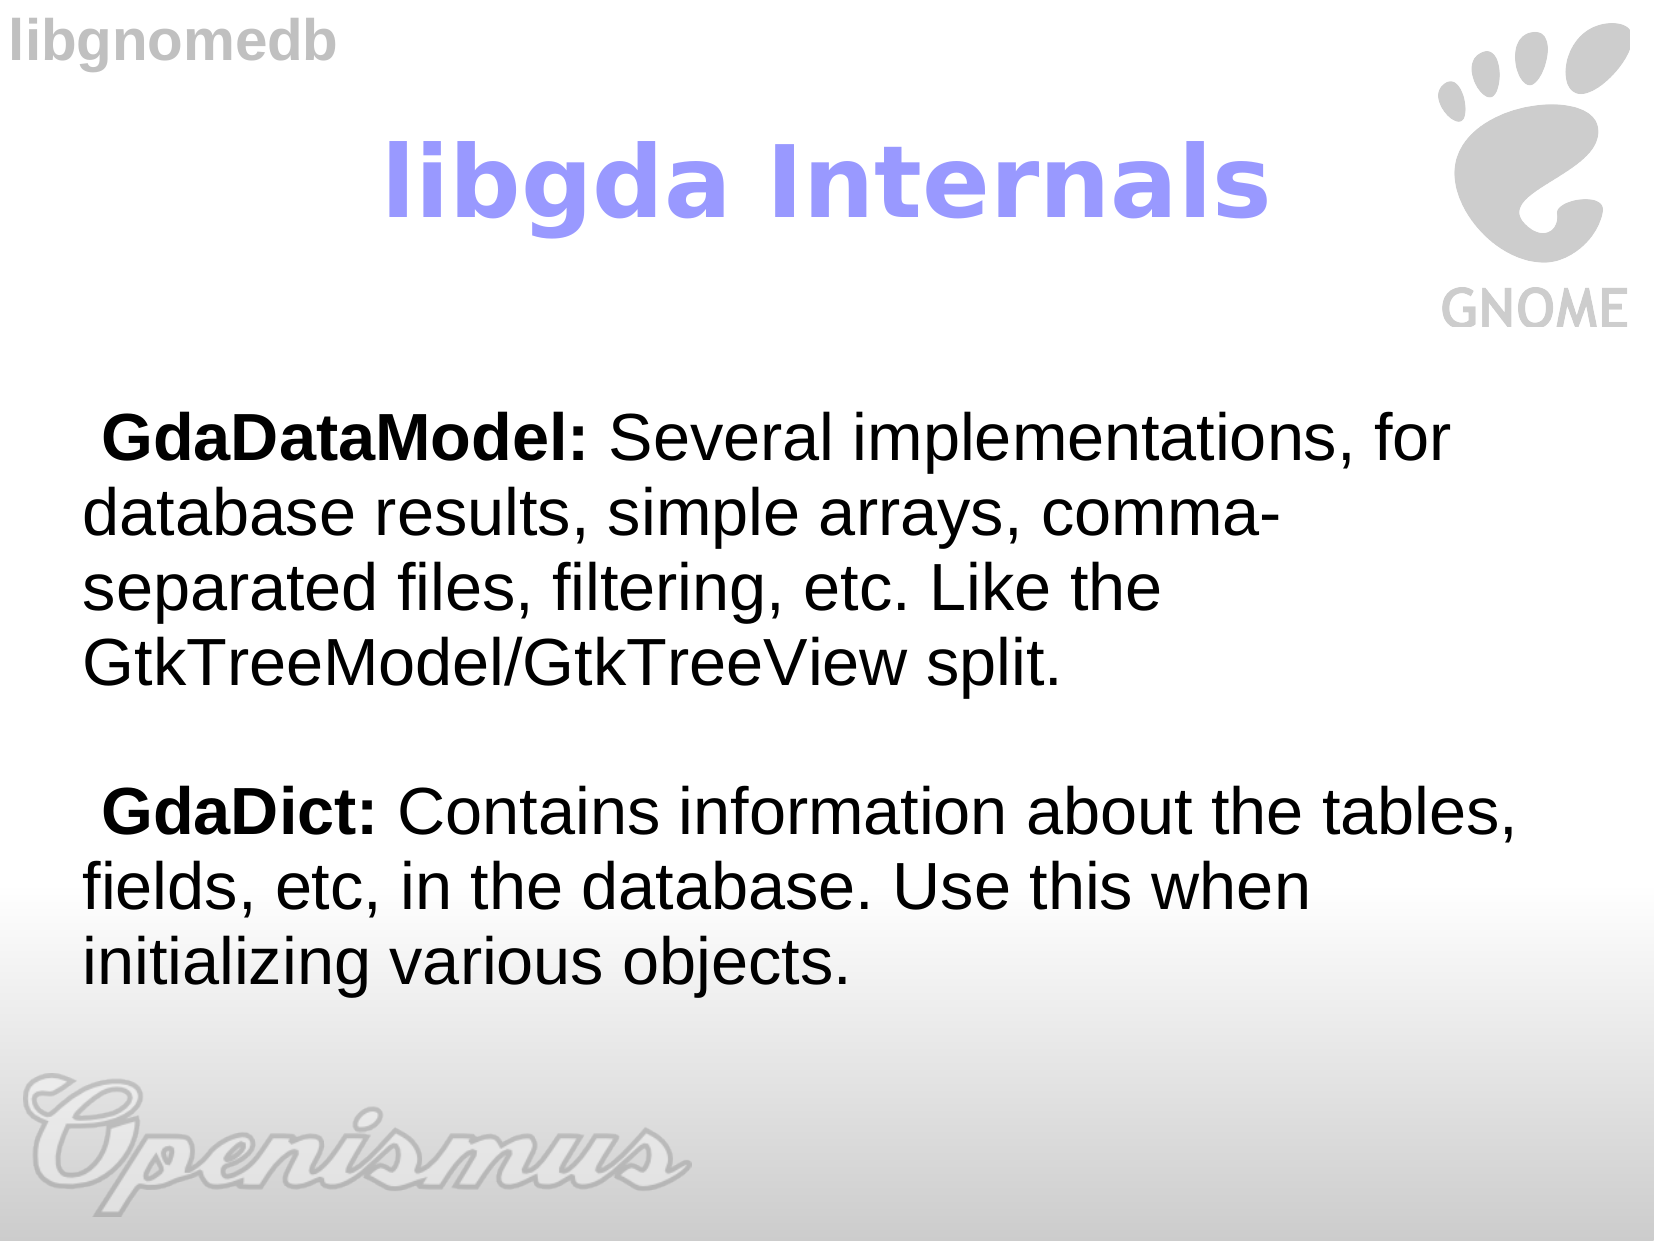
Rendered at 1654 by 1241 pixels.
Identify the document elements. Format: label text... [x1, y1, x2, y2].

subtitle GdaDataModel: Several implementations, for database results, simple arrays, comma-separated files, filtering, etc. Like the GtkTreeModel/GtkTreeView split. GdaDict: Contains information about the tables, fields, etc, in the database. Use this when initializing various objects. [82, 297, 1571, 1102]
picture [23, 1073, 692, 1217]
picture [1438, 23, 1630, 327]
title libgda Internals [82, 116, 1571, 250]
